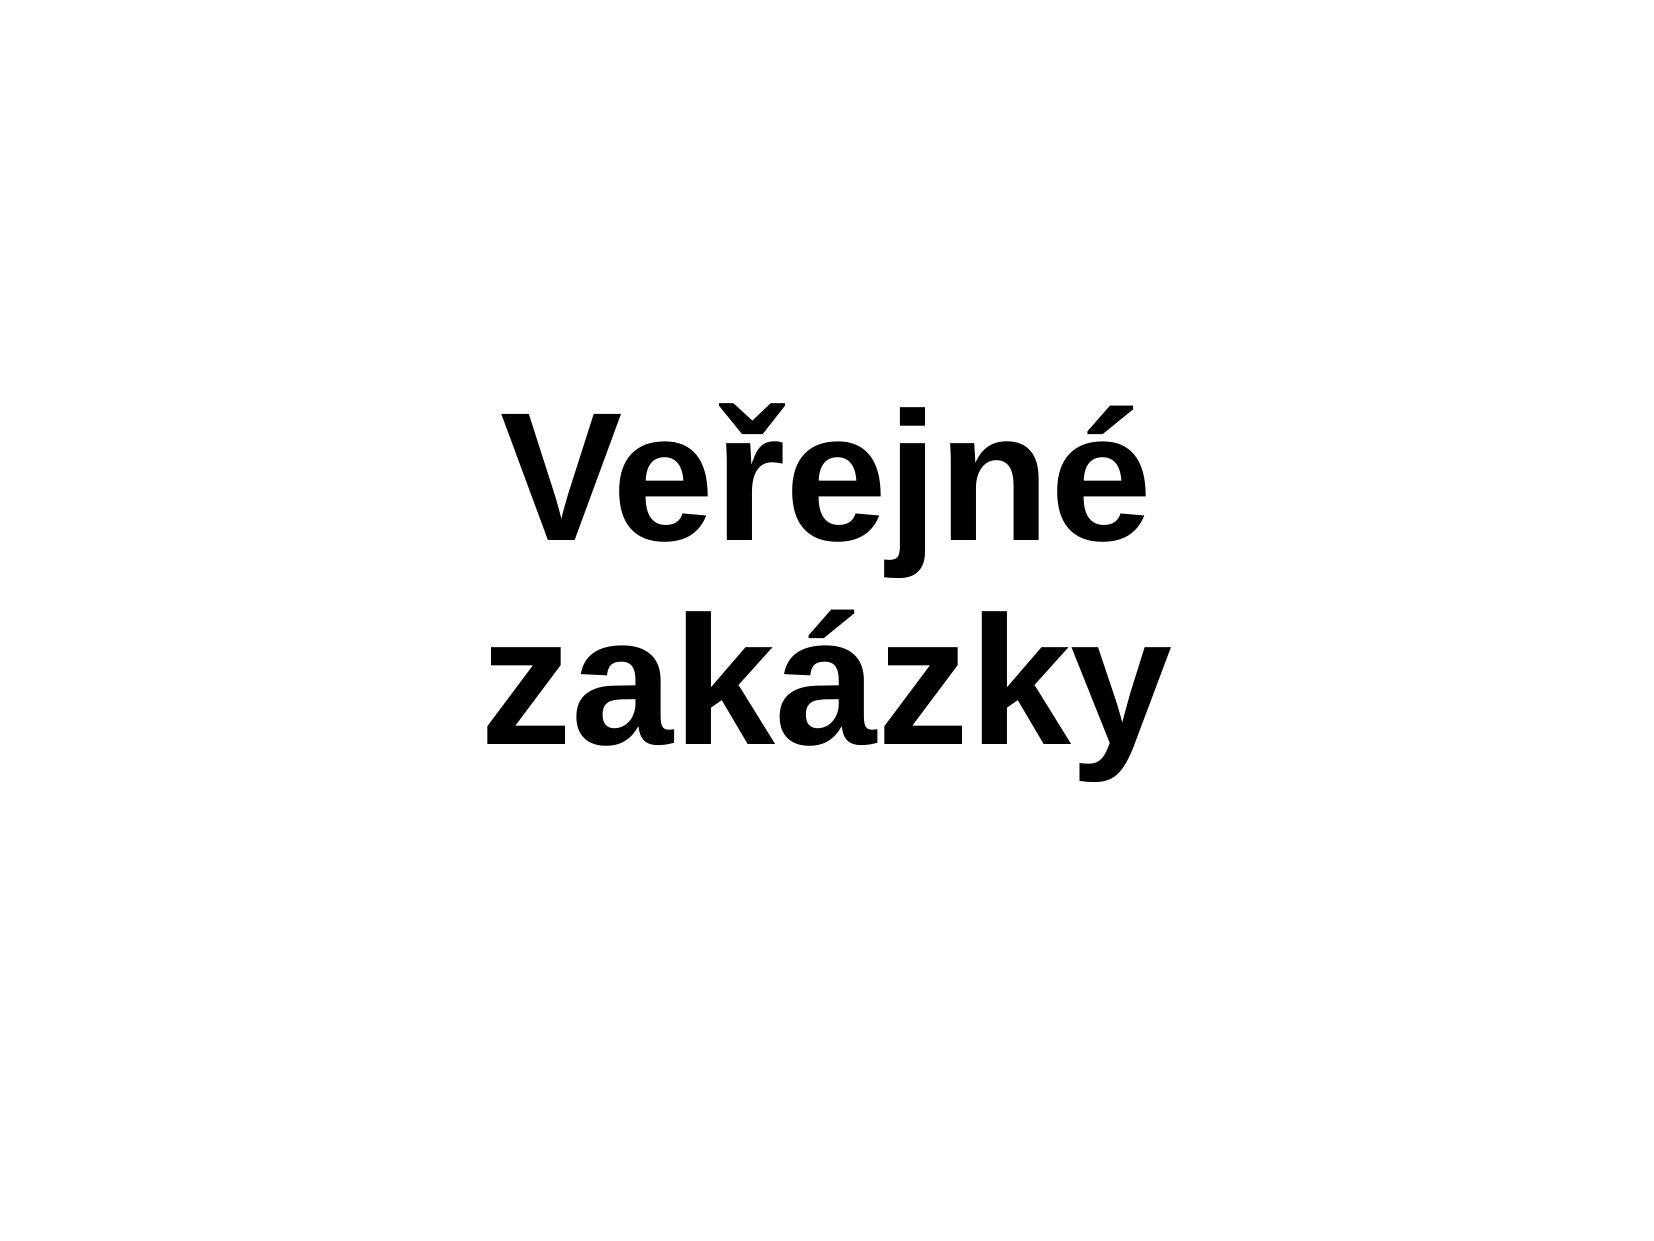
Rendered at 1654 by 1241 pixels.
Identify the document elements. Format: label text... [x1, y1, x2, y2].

subtitle Veřejné zakázky [82, 49, 1571, 1109]
